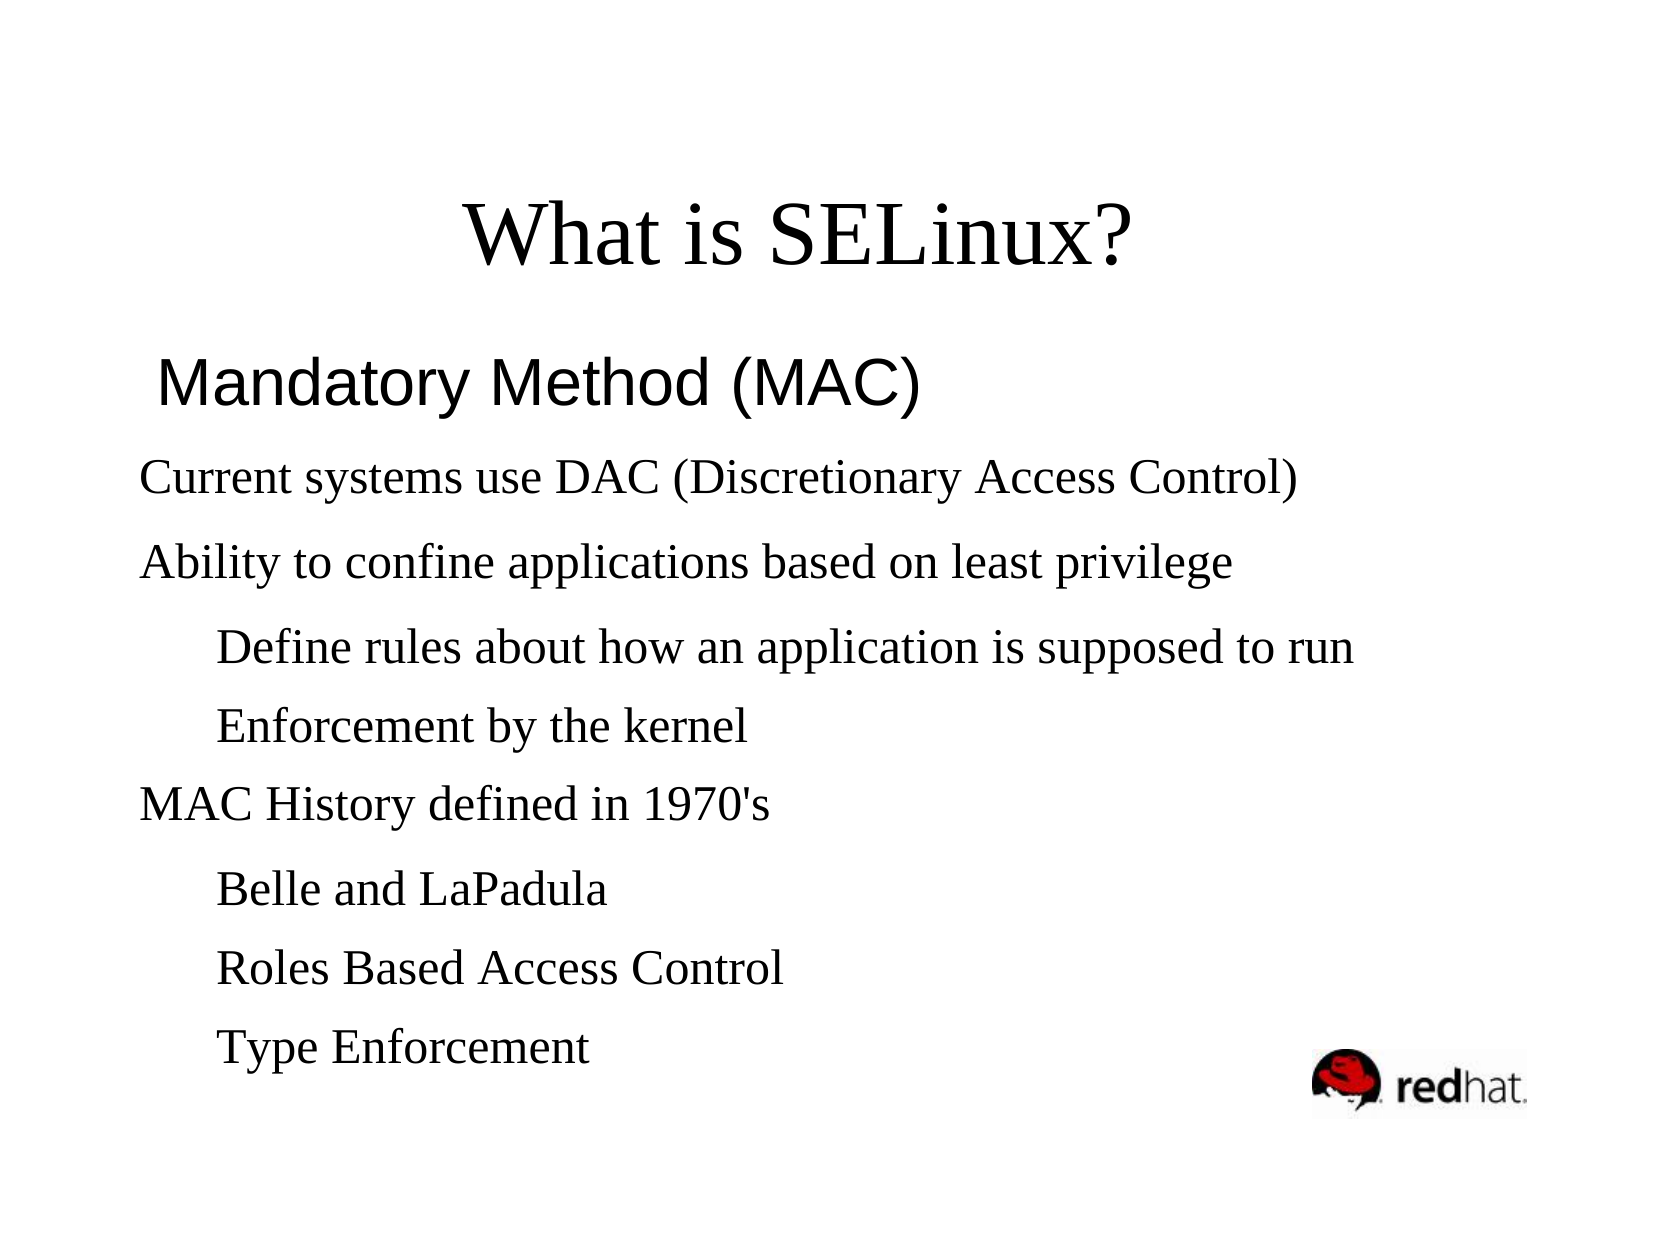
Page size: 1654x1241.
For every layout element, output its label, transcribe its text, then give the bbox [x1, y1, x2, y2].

picture [1388, 1049, 1527, 1119]
title What is SELinux? [96, 182, 1502, 285]
list Mandatory Method (MAC) Current systems use DAC (Discretionary Access Control) Ability to confine applications based on least privilege Define rules about how an application is supposed to run Enforcement by the kernel MAC History defined in 1970's Belle and LaPadula Roles Based Access Control Type Enforcement [121, 344, 1388, 1138]
